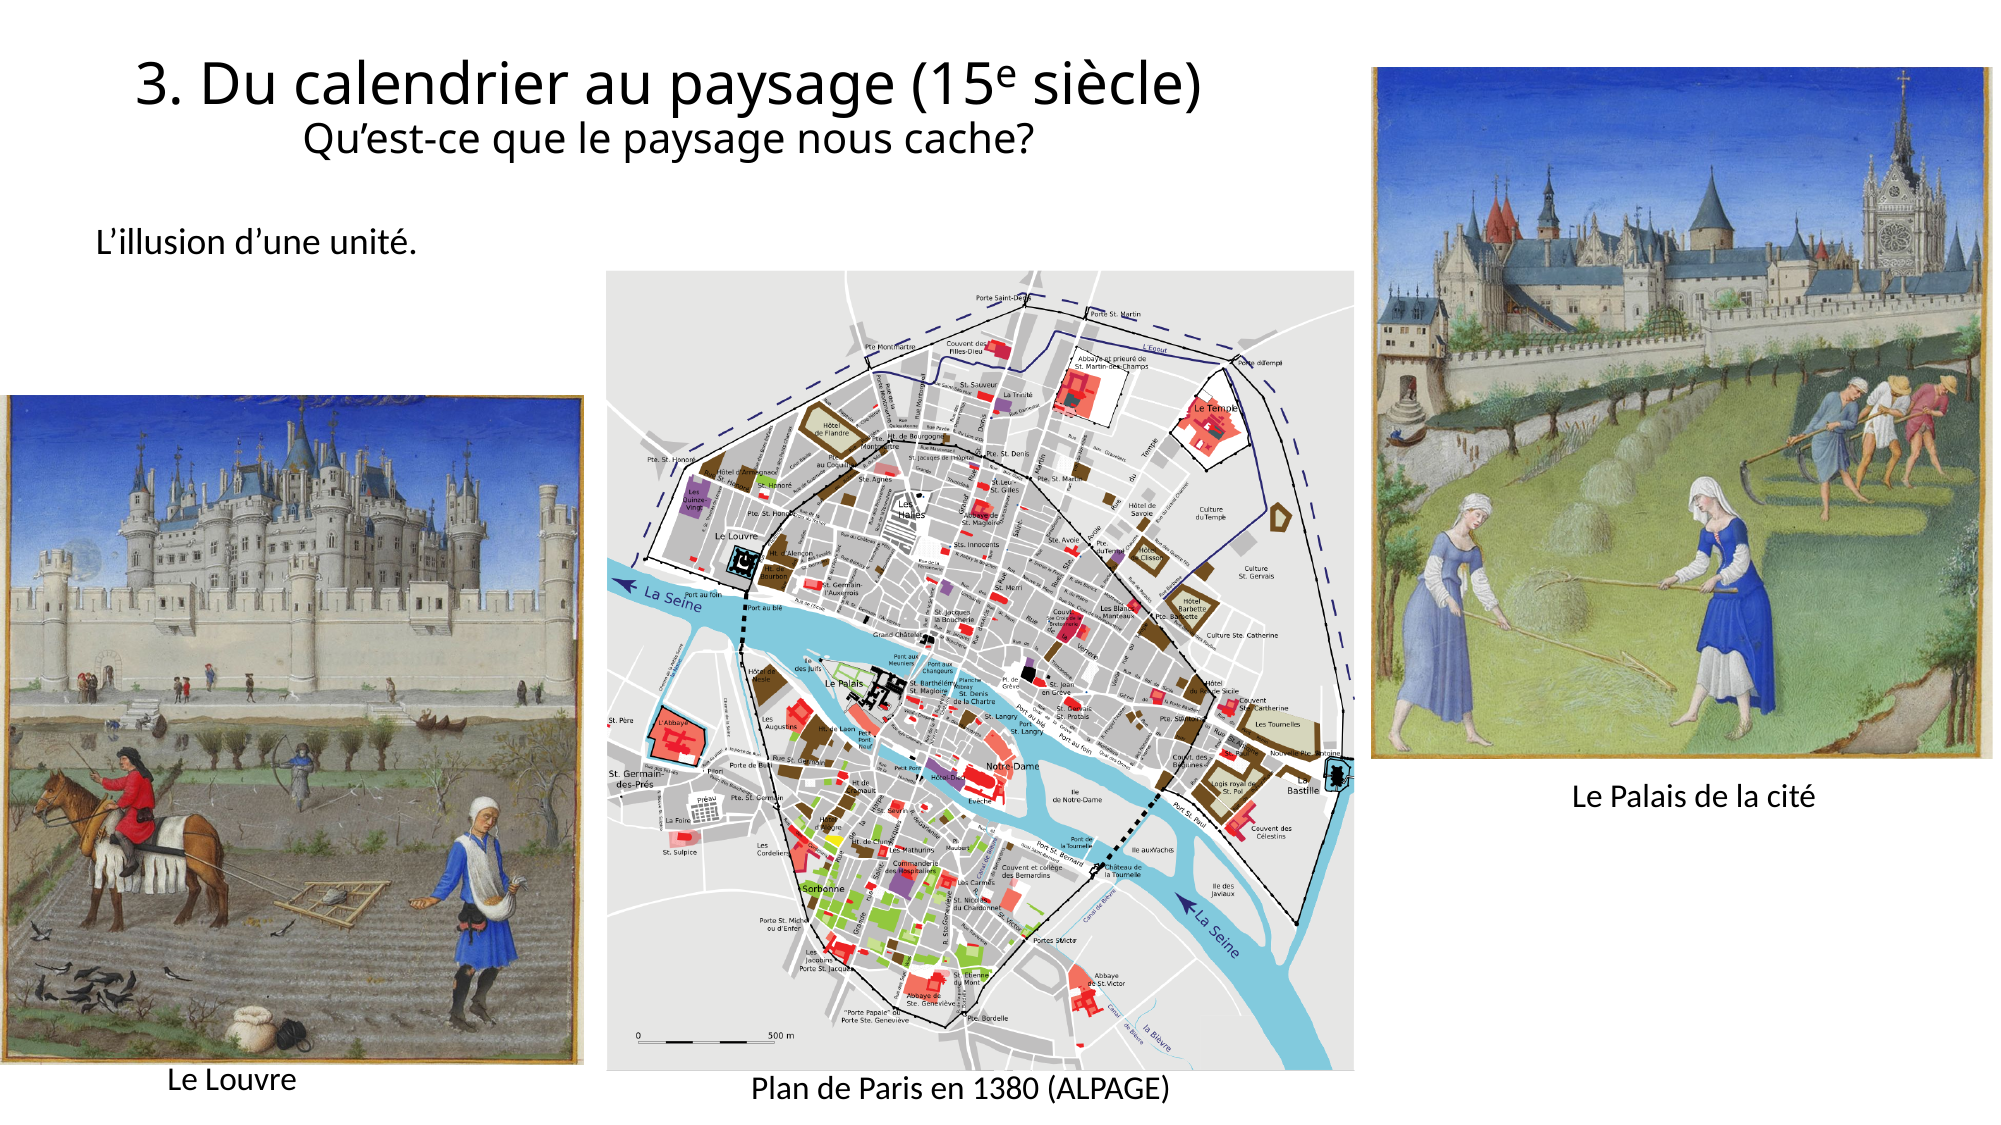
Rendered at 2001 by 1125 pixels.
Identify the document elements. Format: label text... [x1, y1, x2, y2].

text_box Plan de Paris en 1380 (ALPAGE) [736, 1058, 1192, 1115]
picture [0, 395, 584, 1065]
picture [606, 270, 1355, 1071]
picture [1371, 67, 1993, 760]
text_box Le Louvre [152, 1049, 315, 1106]
list Le Palais de la cité [1557, 771, 1993, 830]
text_box L’illusion d’une unité. [80, 210, 438, 271]
title 3. Du calendrier au paysage (15e siècle) Qu’est-ce que le paysage nous cache? [49, 0, 1288, 218]
